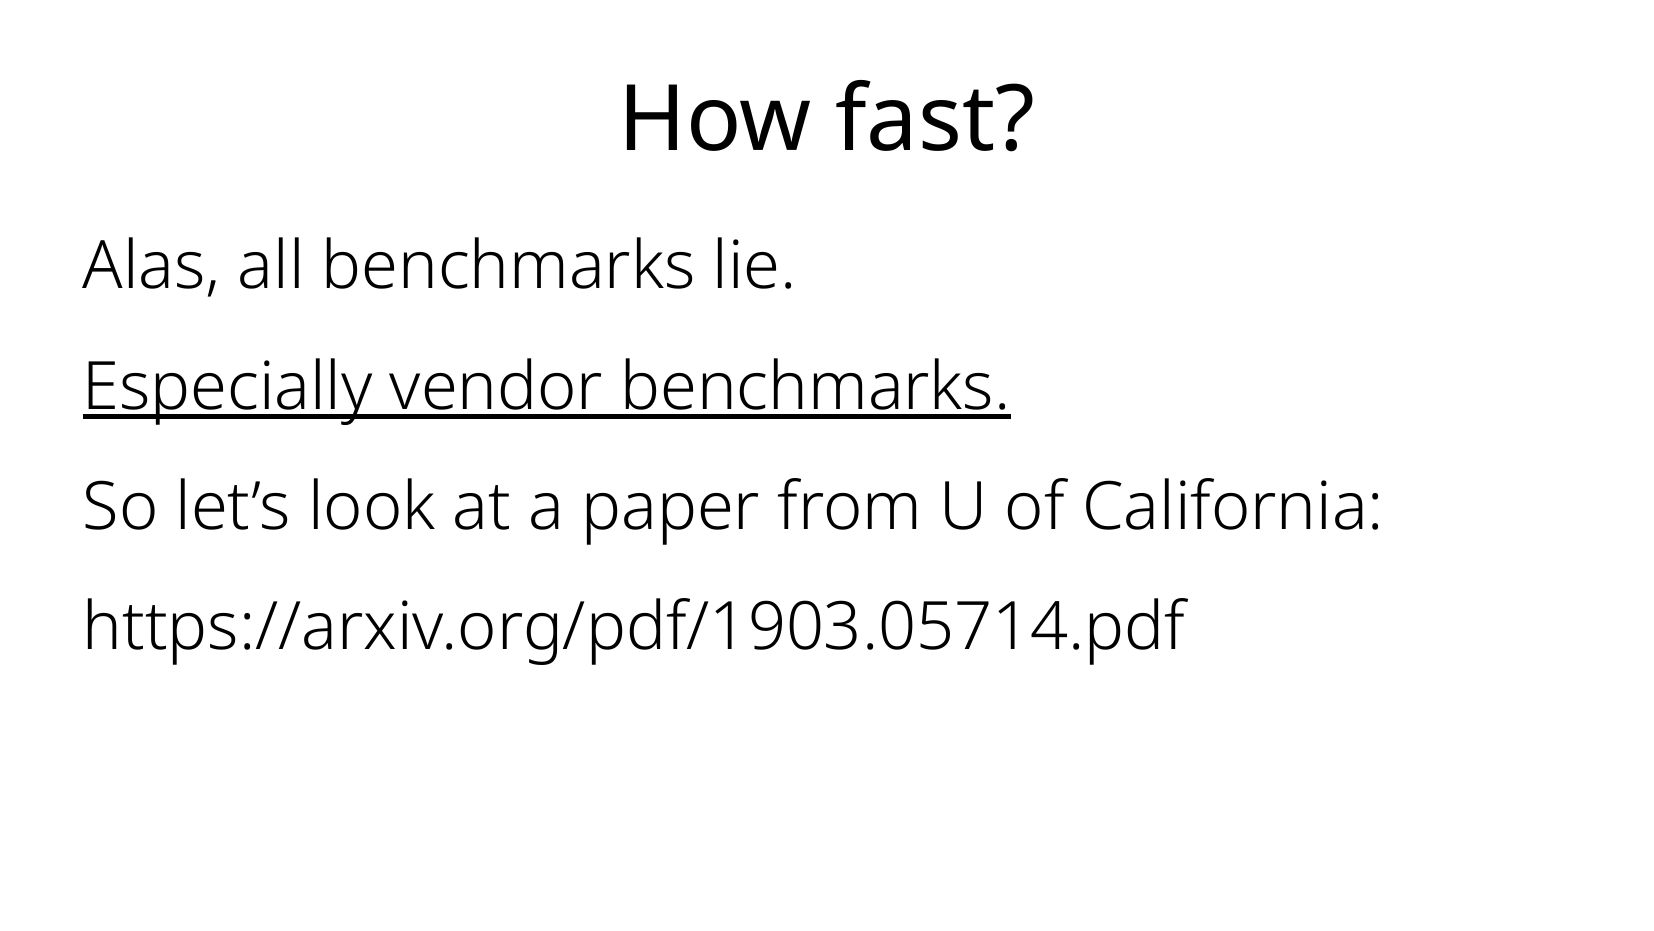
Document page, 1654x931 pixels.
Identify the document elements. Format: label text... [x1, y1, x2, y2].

title How fast? [82, 37, 1571, 193]
list Alas, all benchmarks lie. Especially vendor benchmarks. So let’s look at a paper from U of California: https://arxiv.org/pdf/1903.05714.pdf [82, 217, 1571, 758]
